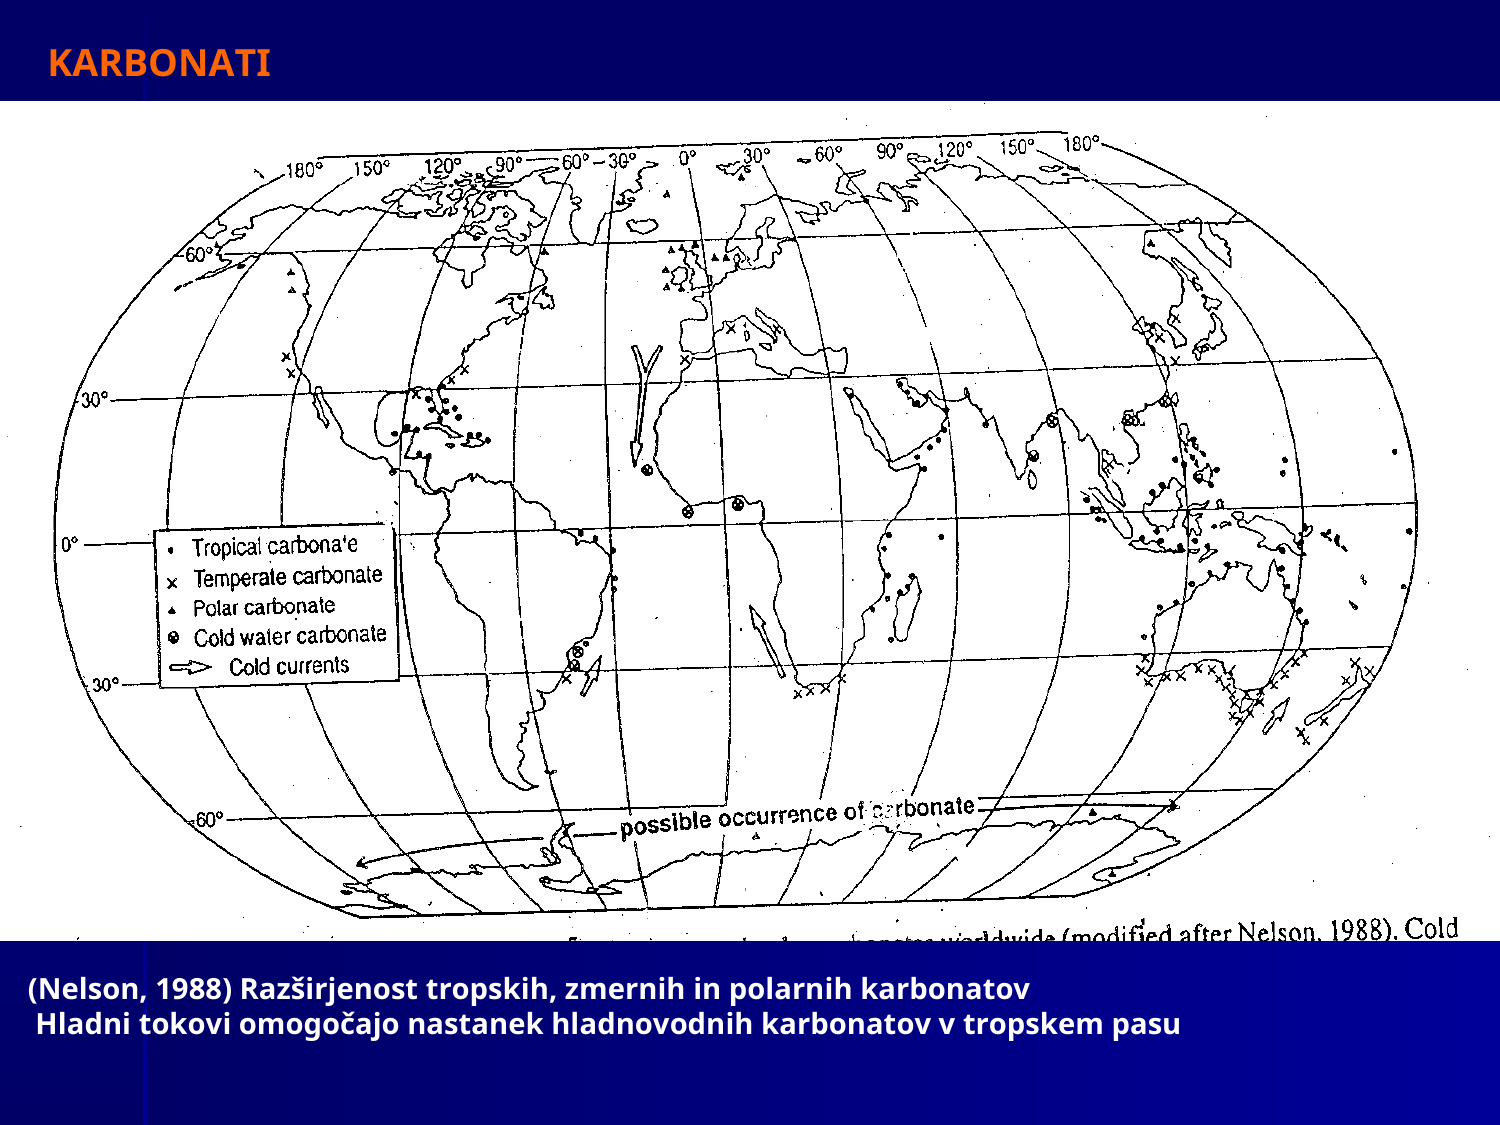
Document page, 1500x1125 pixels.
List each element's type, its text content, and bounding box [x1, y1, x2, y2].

picture [0, 101, 1500, 941]
text_box KARBONATI [32, 30, 286, 92]
text_box (Nelson, 1988) Razširjenost tropskih, zmernih in polarnih karbonatov Hladni tokovi omogočajo nastanek hladnovodnih karbonatov v tropskem pasu [13, 962, 1198, 1049]
